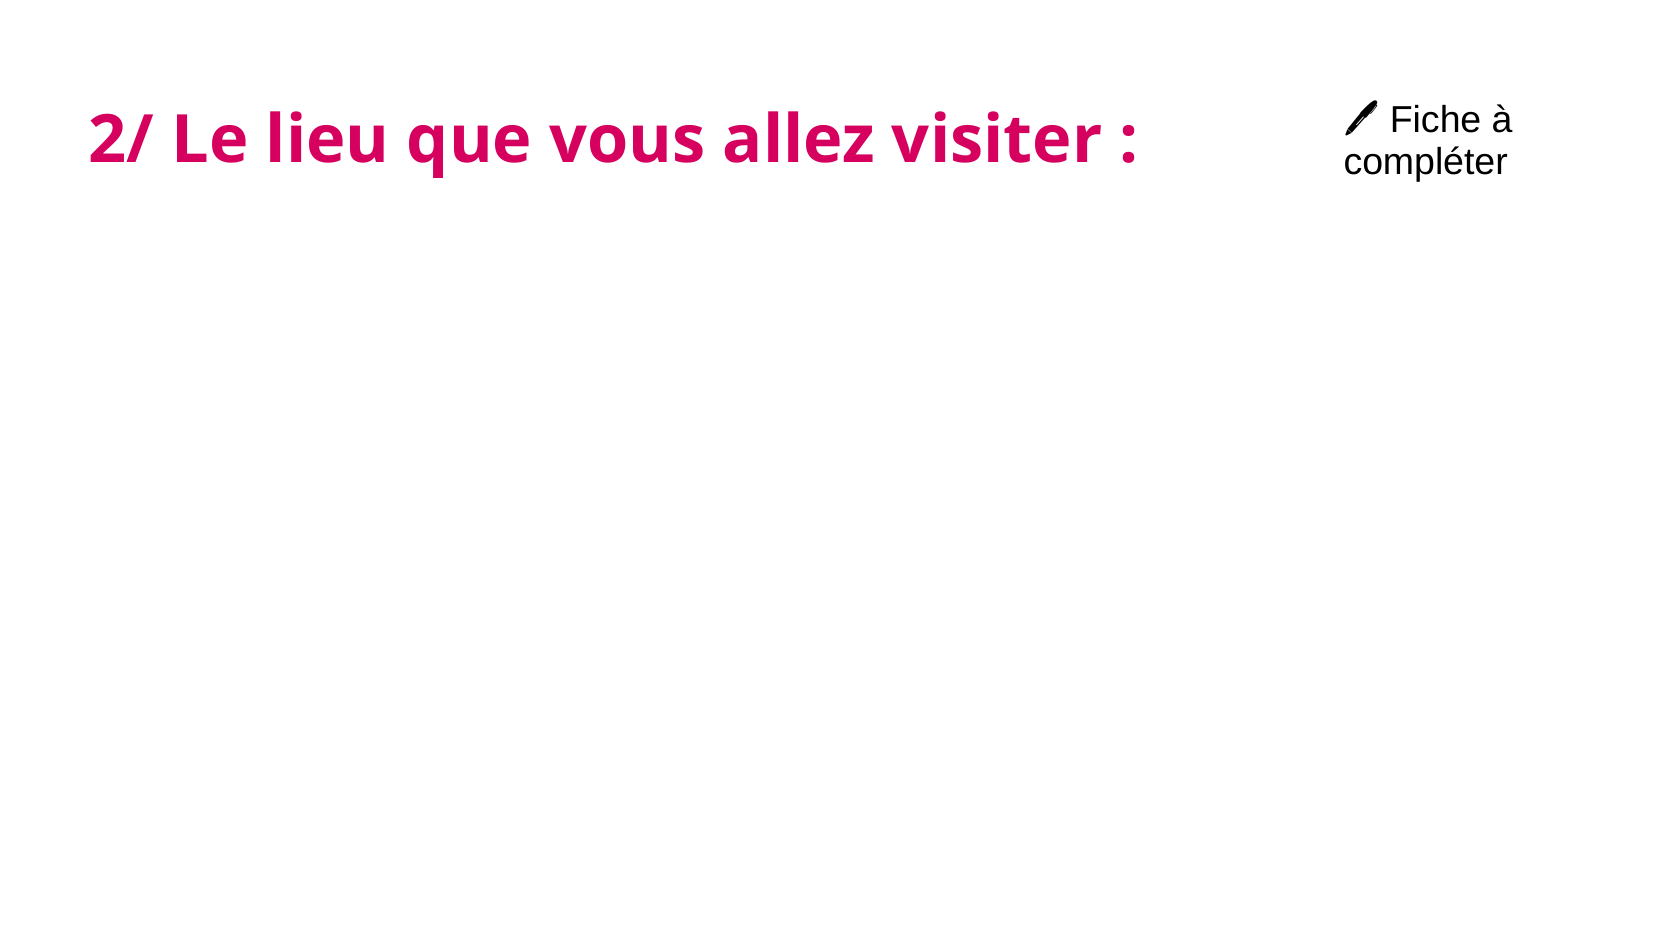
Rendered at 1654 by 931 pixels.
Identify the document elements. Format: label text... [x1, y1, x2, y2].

text_box 🖊 ️Fiche à compléter [1328, 91, 1608, 191]
title 2/ Le lieu que vous allez visiter : [88, 91, 1595, 414]
